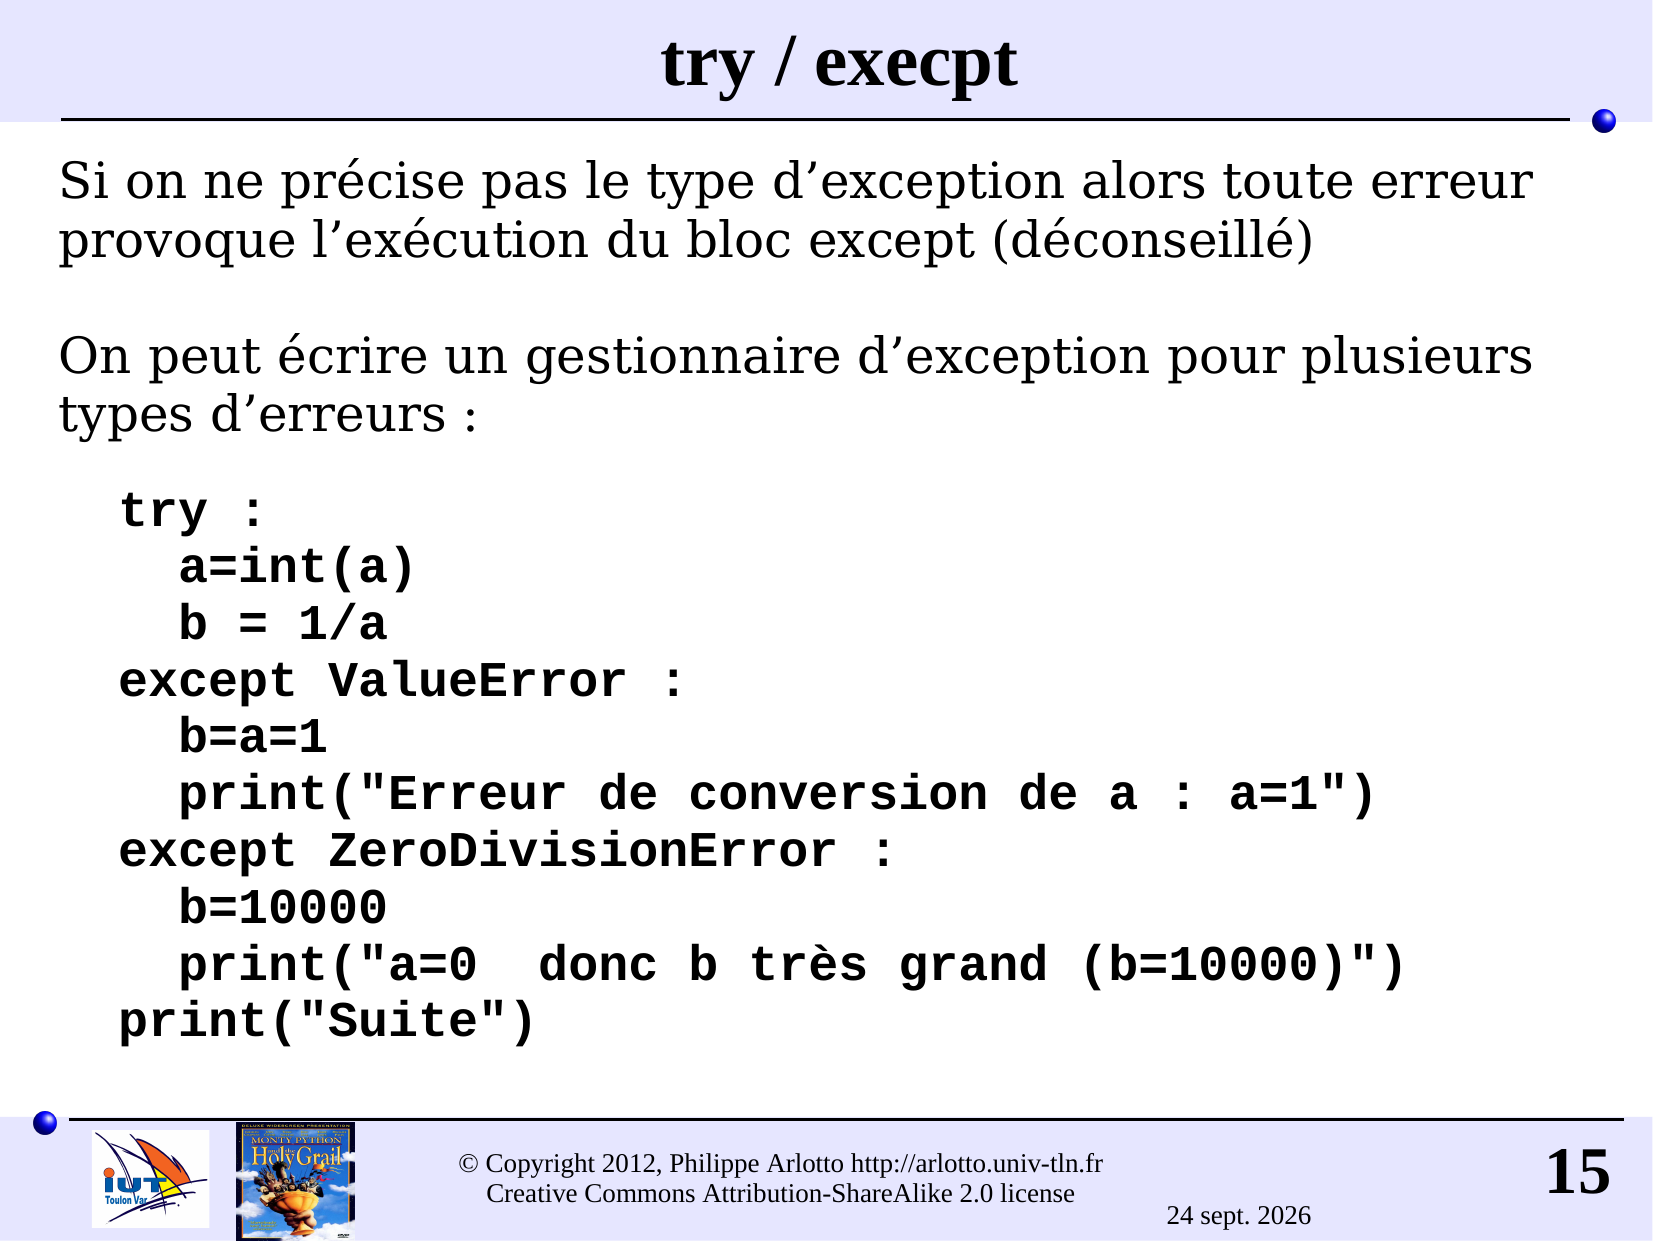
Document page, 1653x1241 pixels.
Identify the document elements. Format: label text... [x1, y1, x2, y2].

text_box try : a=int(a) b = 1/a except ValueError : b=a=1 print("Erreur de conversion de a : a=1") except ZeroDivisionError : b=10000 print("a=0 donc b très grand (b=10000)") print("Suite") [118, 484, 1418, 1052]
title try / execpt [95, 14, 1585, 107]
text_box Si on ne précise pas le type d’exception alors toute erreur provoque l’exécution du bloc except (déconseillé) On peut écrire un gestionnaire d’exception pour plusieurs types d’erreurs : [59, 152, 1565, 502]
picture [236, 1122, 355, 1241]
